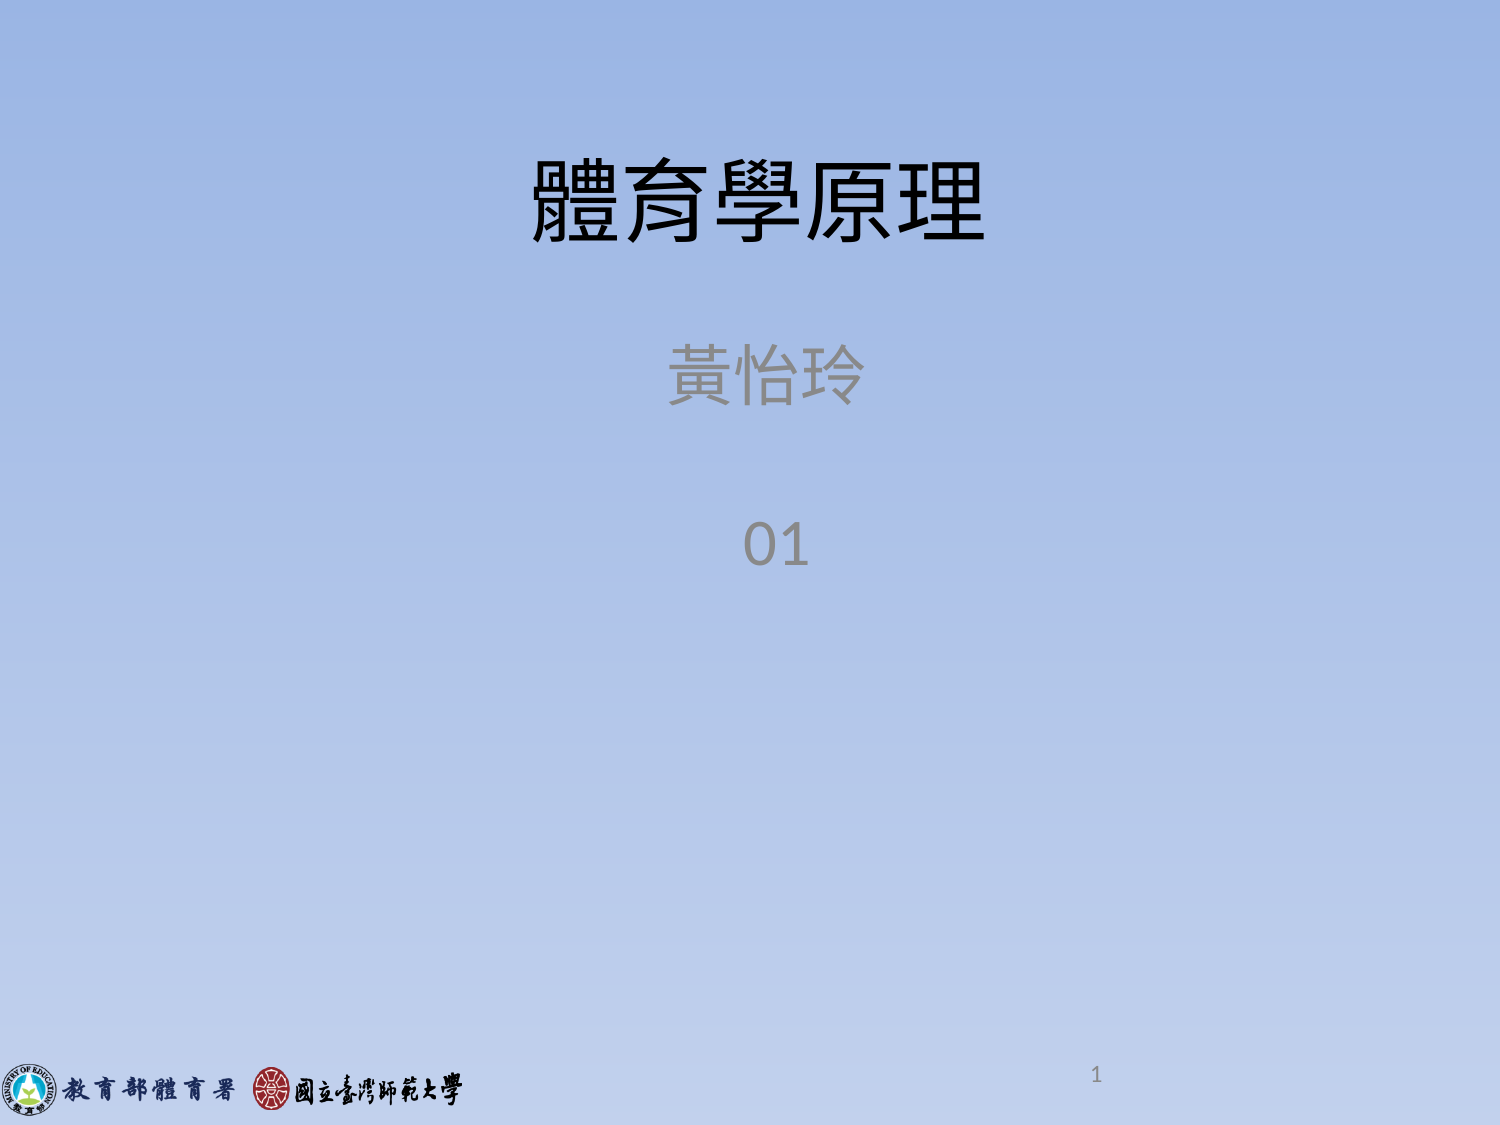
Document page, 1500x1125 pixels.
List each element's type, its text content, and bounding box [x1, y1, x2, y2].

subtitle 黃怡玲 [242, 326, 1293, 433]
text_box [1074, 1042, 1426, 1103]
text_box 01 [251, 491, 1302, 598]
title 體育學原理 [121, 78, 1397, 320]
picture [253, 1067, 462, 1110]
picture [0, 1051, 243, 1125]
